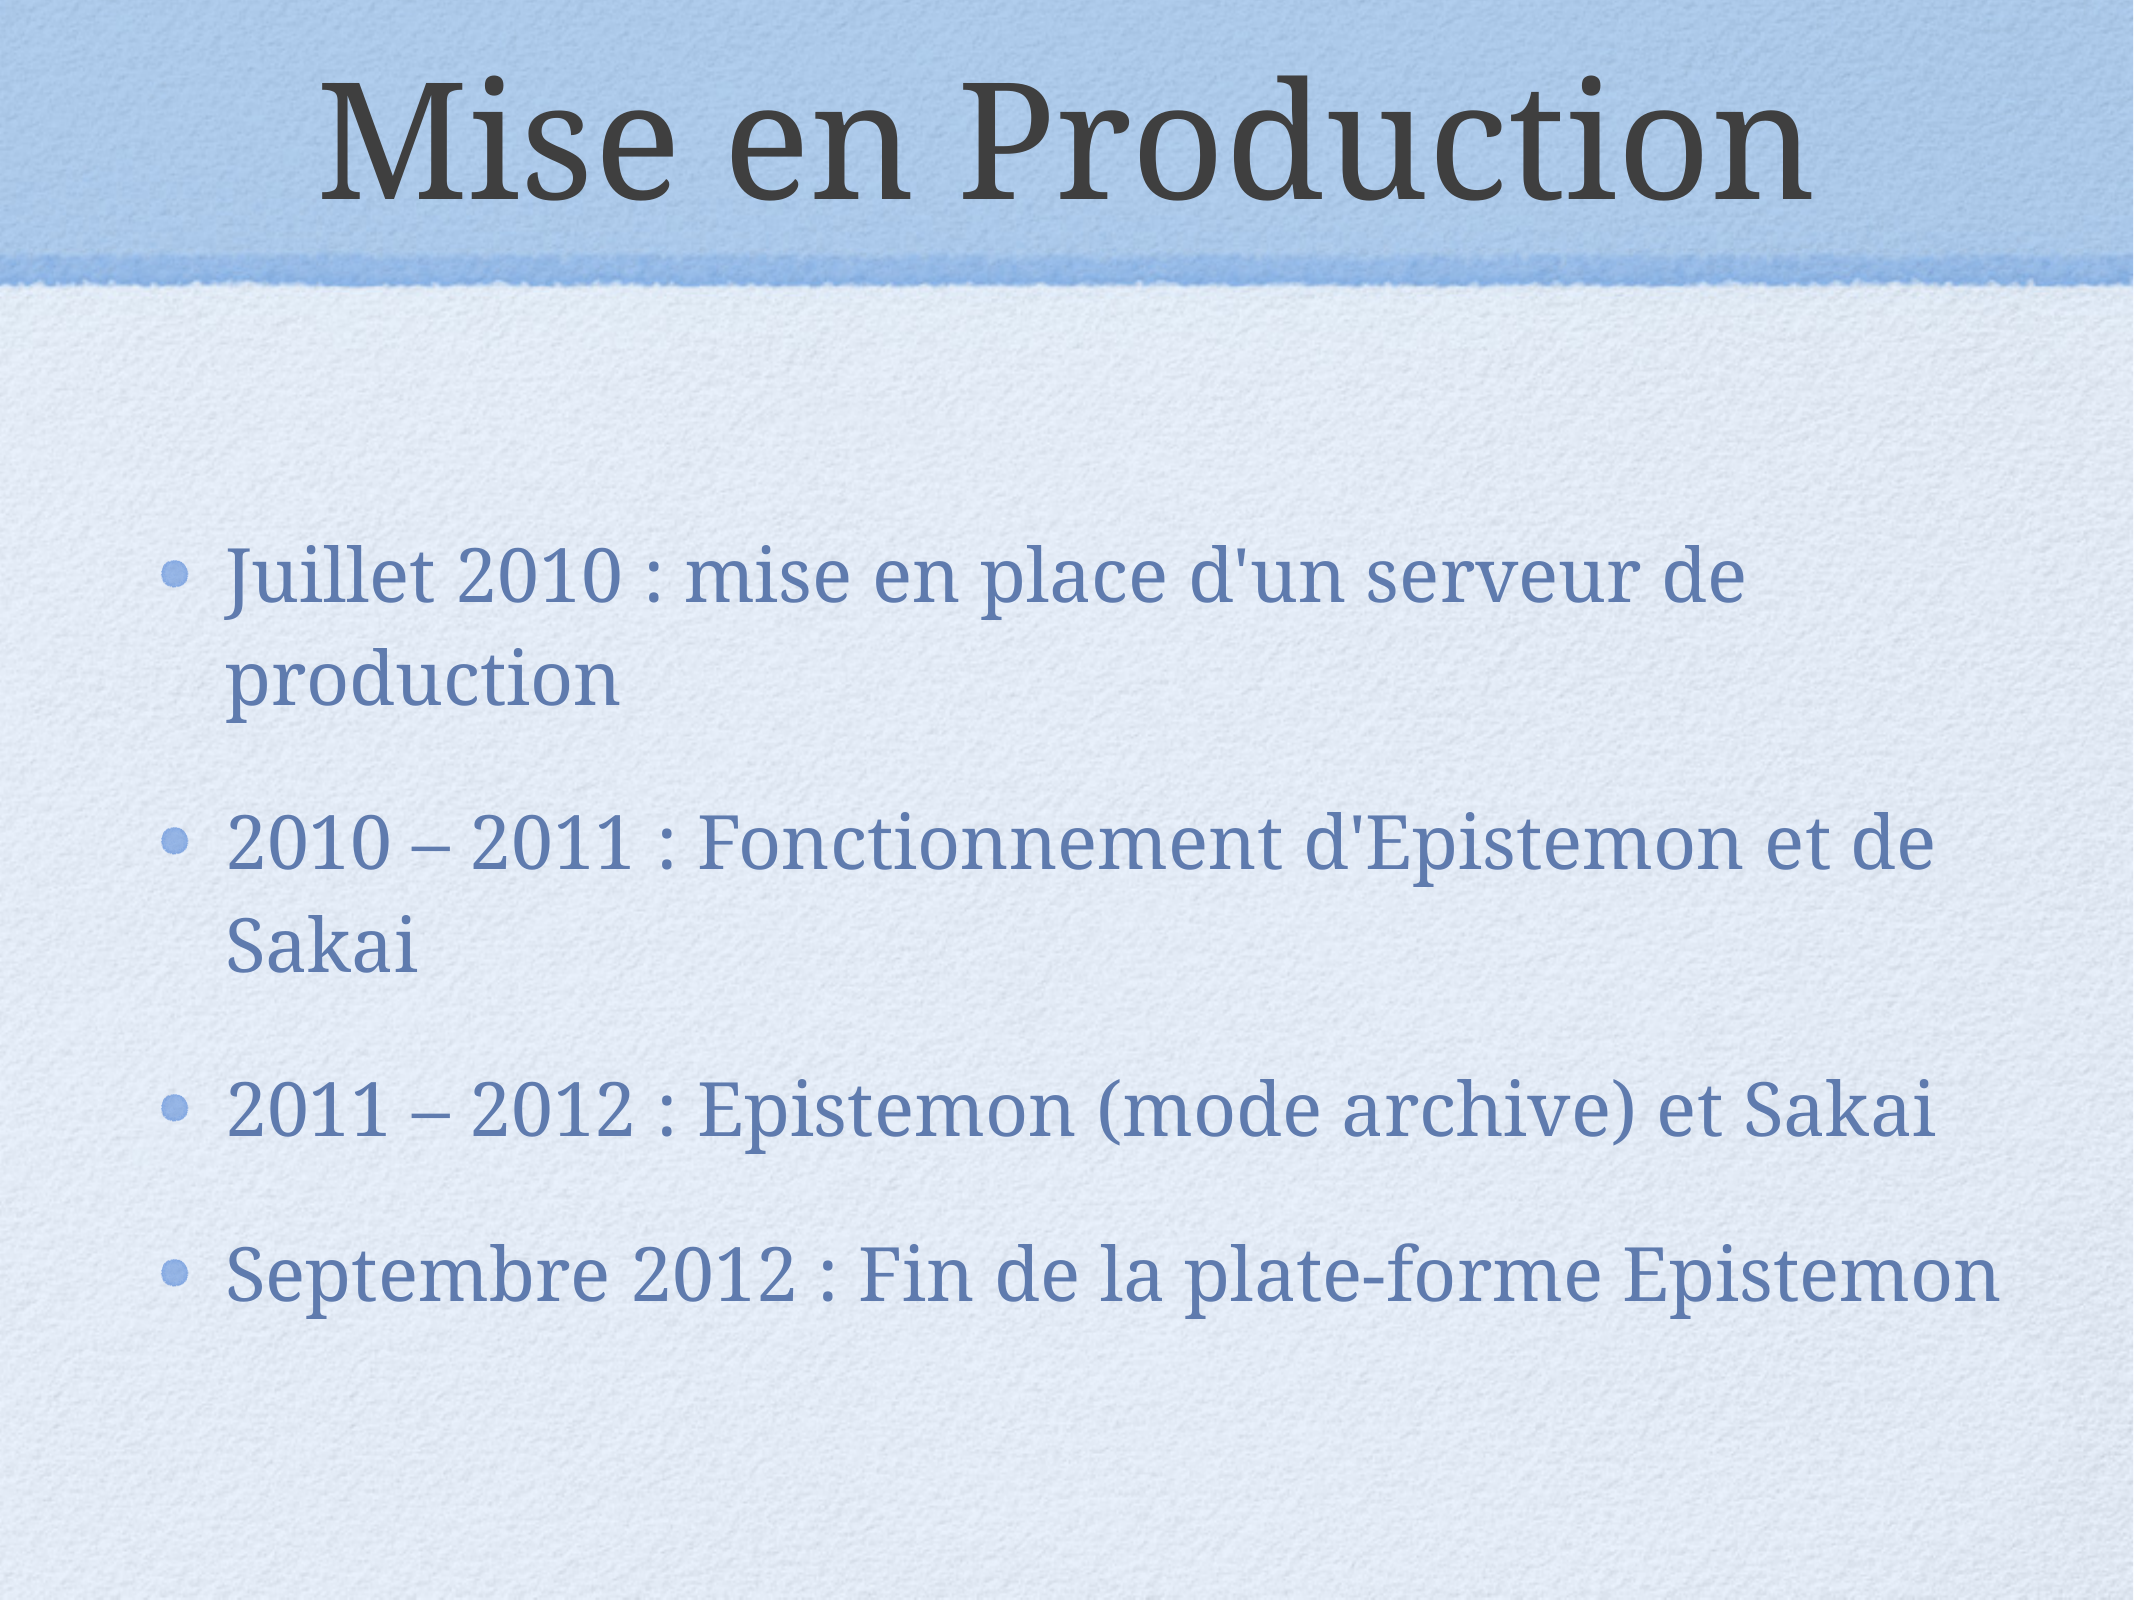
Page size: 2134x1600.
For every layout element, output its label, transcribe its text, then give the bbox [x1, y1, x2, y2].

list Juillet 2010 : mise en place d'un serveur de production 2010 – 2011 : Fonctionnement d'Epistemon et de Sakai 2011 – 2012 : Epistemon (mode archive) et Sakai Septembre 2012 : Fin de la plate-forme Epistemon [72, 389, 2061, 1457]
title Mise en Production [72, 24, 2061, 248]
picture [0, 0, 2134, 1600]
